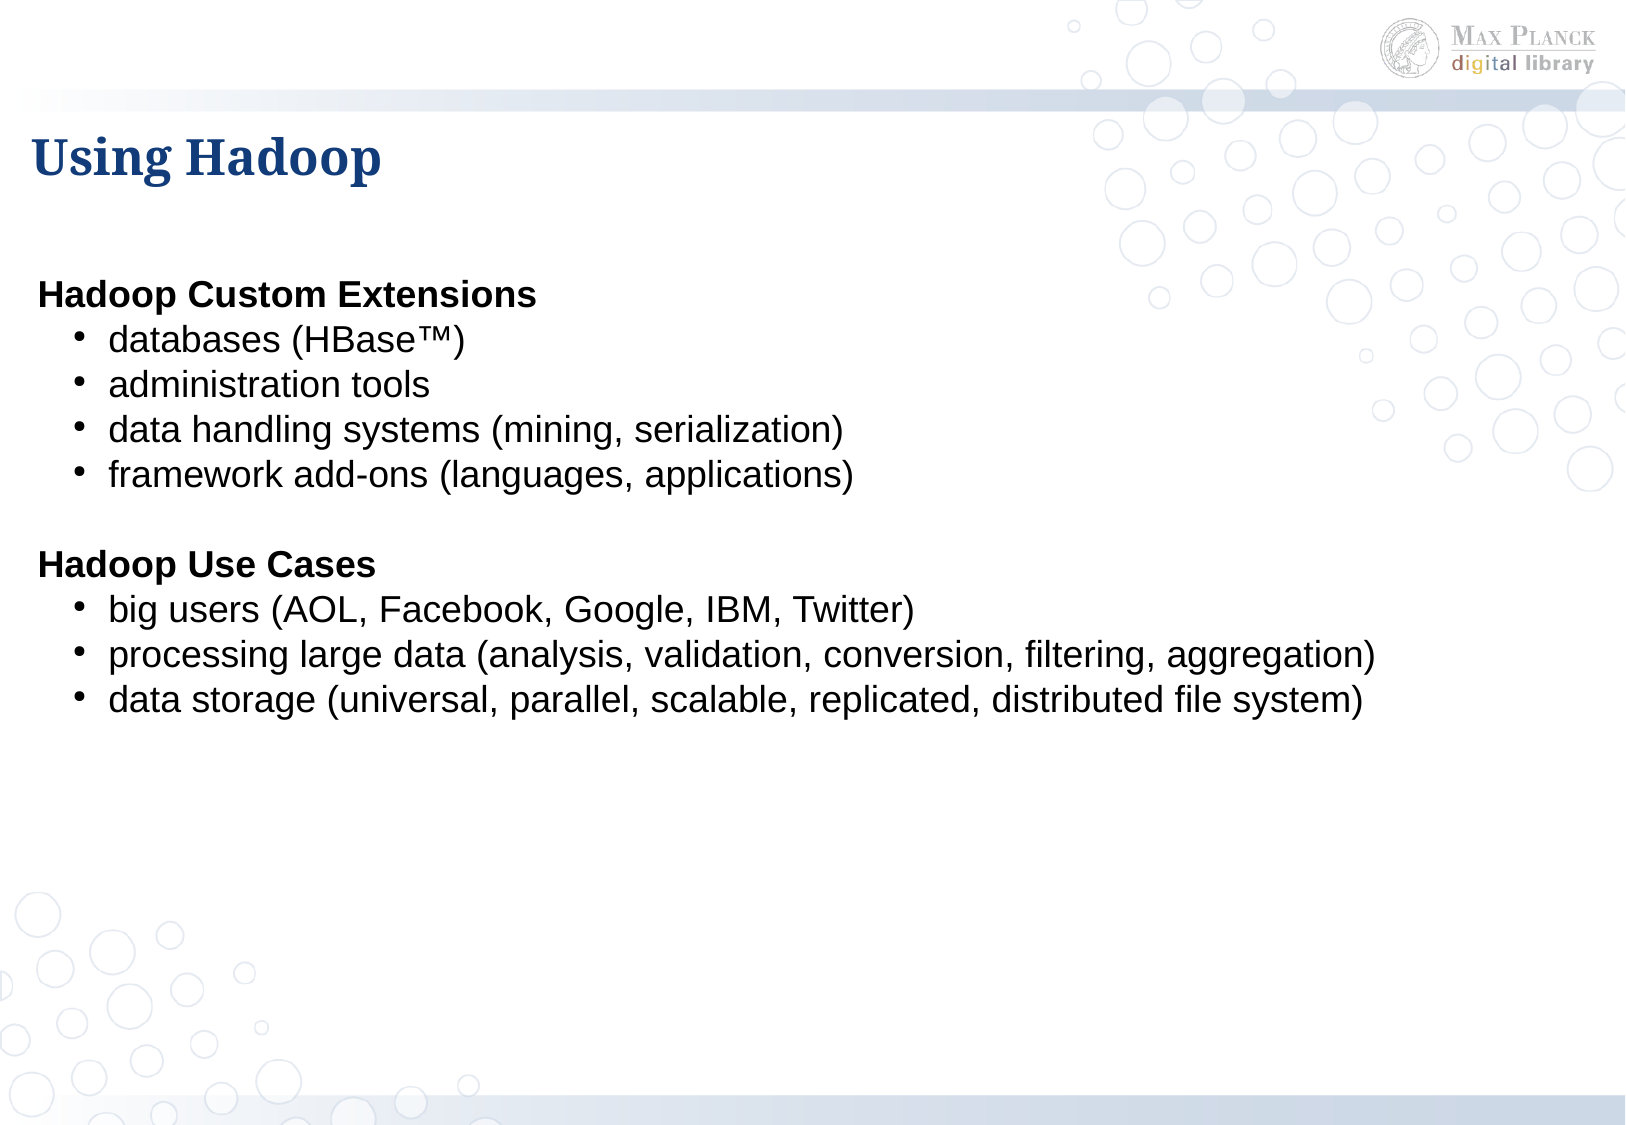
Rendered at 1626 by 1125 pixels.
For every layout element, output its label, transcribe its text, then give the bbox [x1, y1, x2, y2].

list Using Hadoop [31, 125, 1594, 187]
text_box Hadoop Custom Extensions databases (HBase™) administration tools data handling systems (mining, serialization) framework add-ons (languages, applications) Hadoop Use Cases big users (AOL, Facebook, Google, IBM, Twitter) processing large data (analysis, validation, conversion, filtering, aggregation) data storage (universal, parallel, scalable, replicated, distributed file system) [37, 269, 1598, 811]
picture [0, 0, 1626, 1125]
